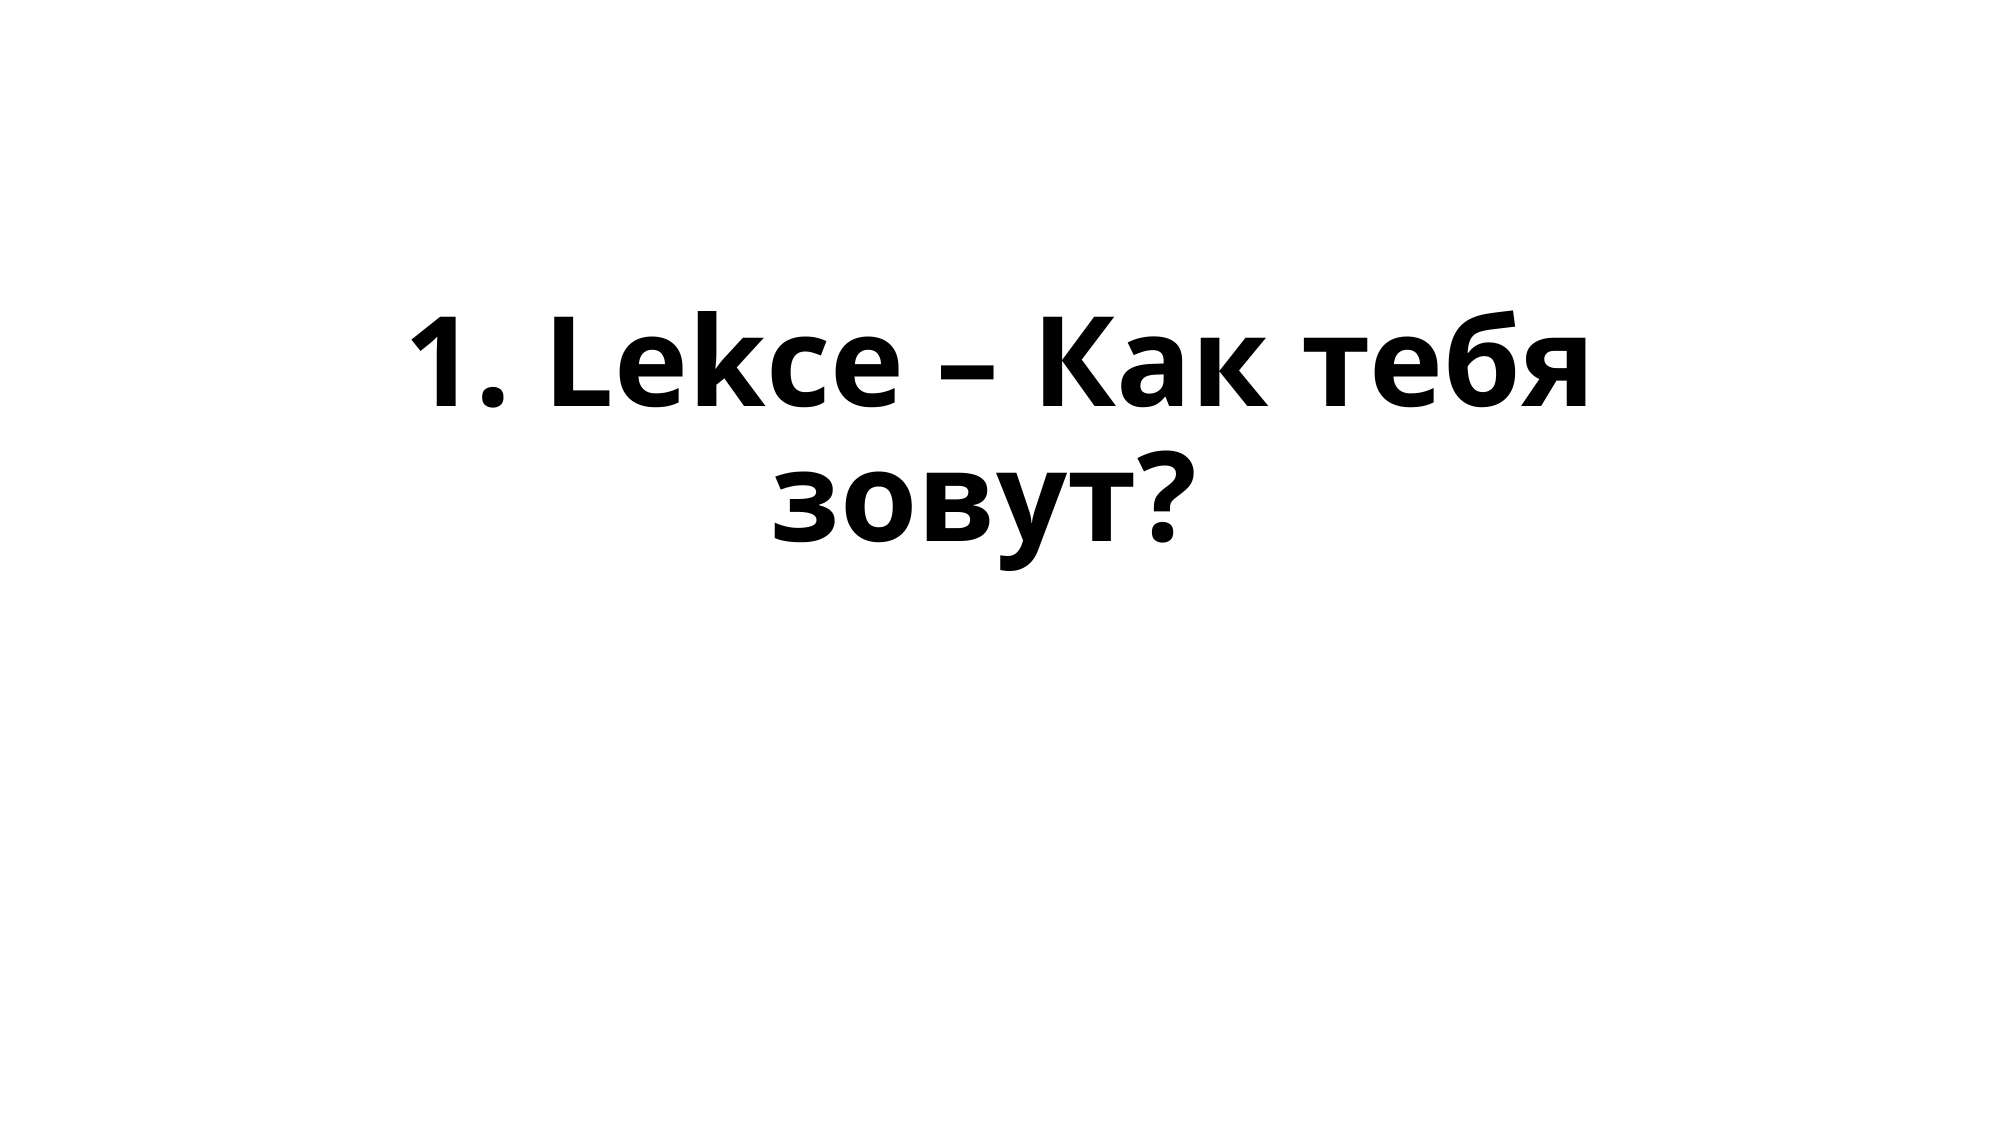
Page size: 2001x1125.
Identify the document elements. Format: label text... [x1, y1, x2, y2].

title 1. Lekce – Как тебя зoвут? [249, 184, 1750, 576]
